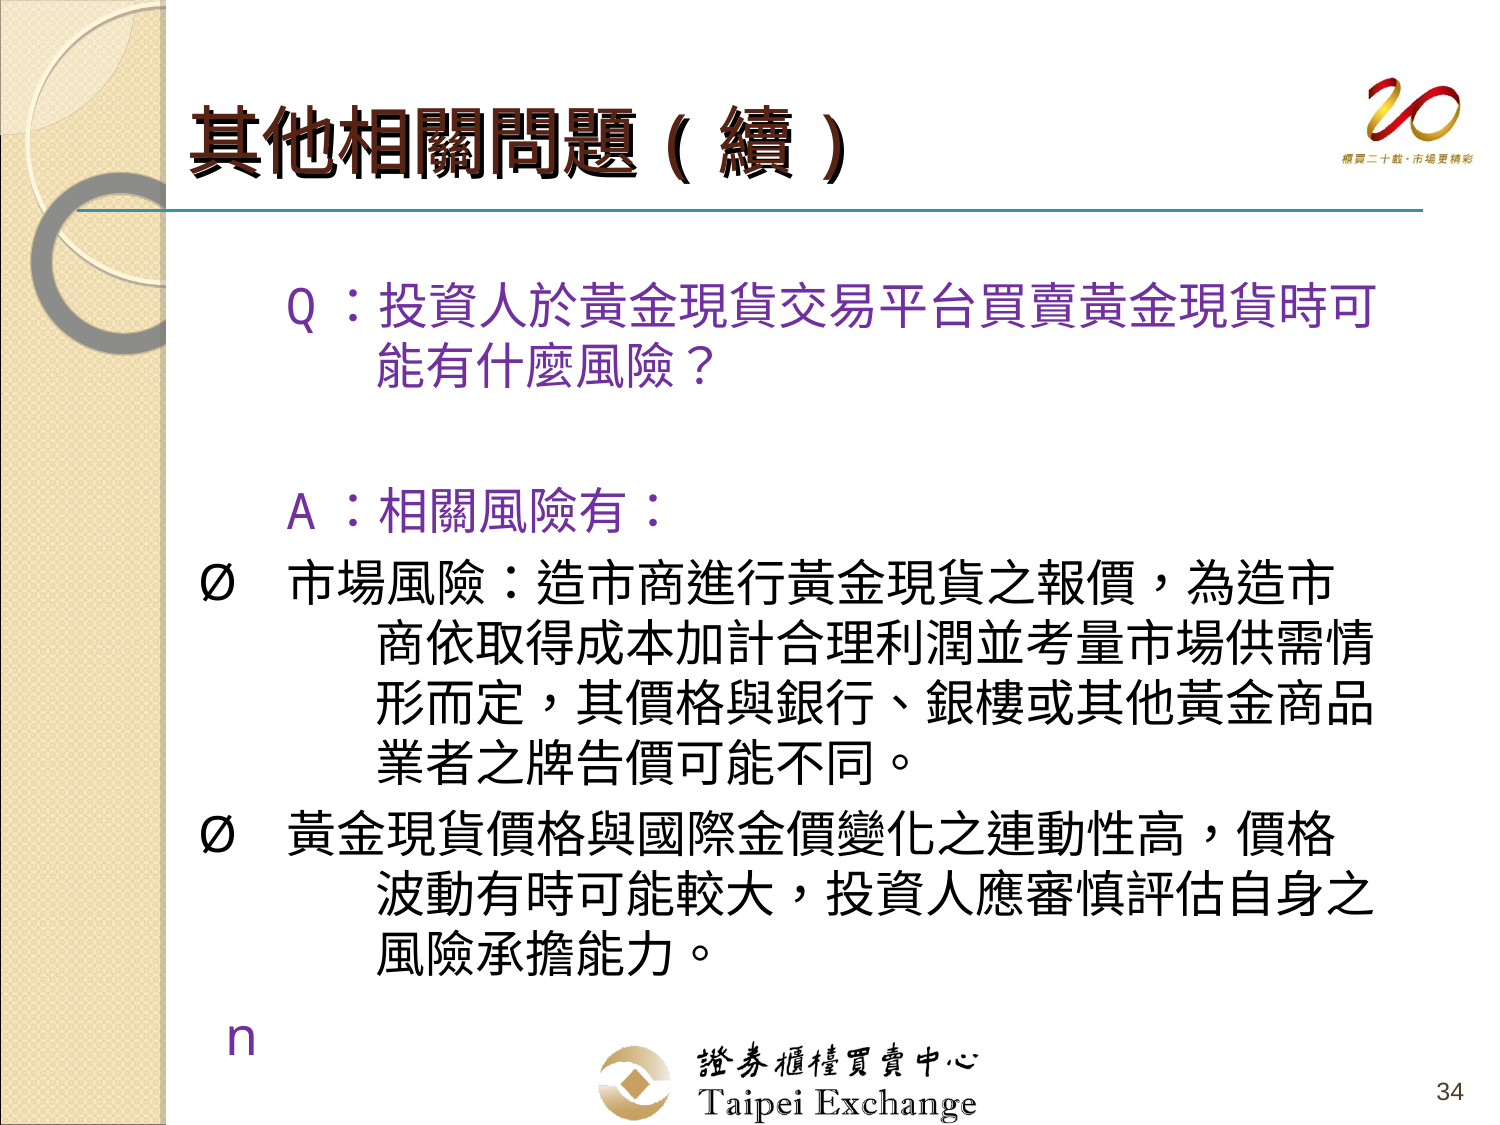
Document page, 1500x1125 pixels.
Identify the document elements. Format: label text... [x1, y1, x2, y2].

title 其他相關問題(續) [171, 45, 1466, 233]
list Q：投資人於黃金現貨交易平台買賣黃金現貨時可能有什麼風險？ A：相關風險有： 市場風險：造市商進行黃金現貨之報價，為造市商依取得成本加計合理利潤並考量市場供需情形而定，其價格與銀行、銀樓或其他黃金商品業者之牌告價可能不同。 黃金現貨價格與國際金價變化之連動性高，價格波動有時可能較大，投資人應審慎評估自身之風險承擔能力。 [183, 267, 1394, 1017]
text_box [1413, 1034, 1489, 1113]
